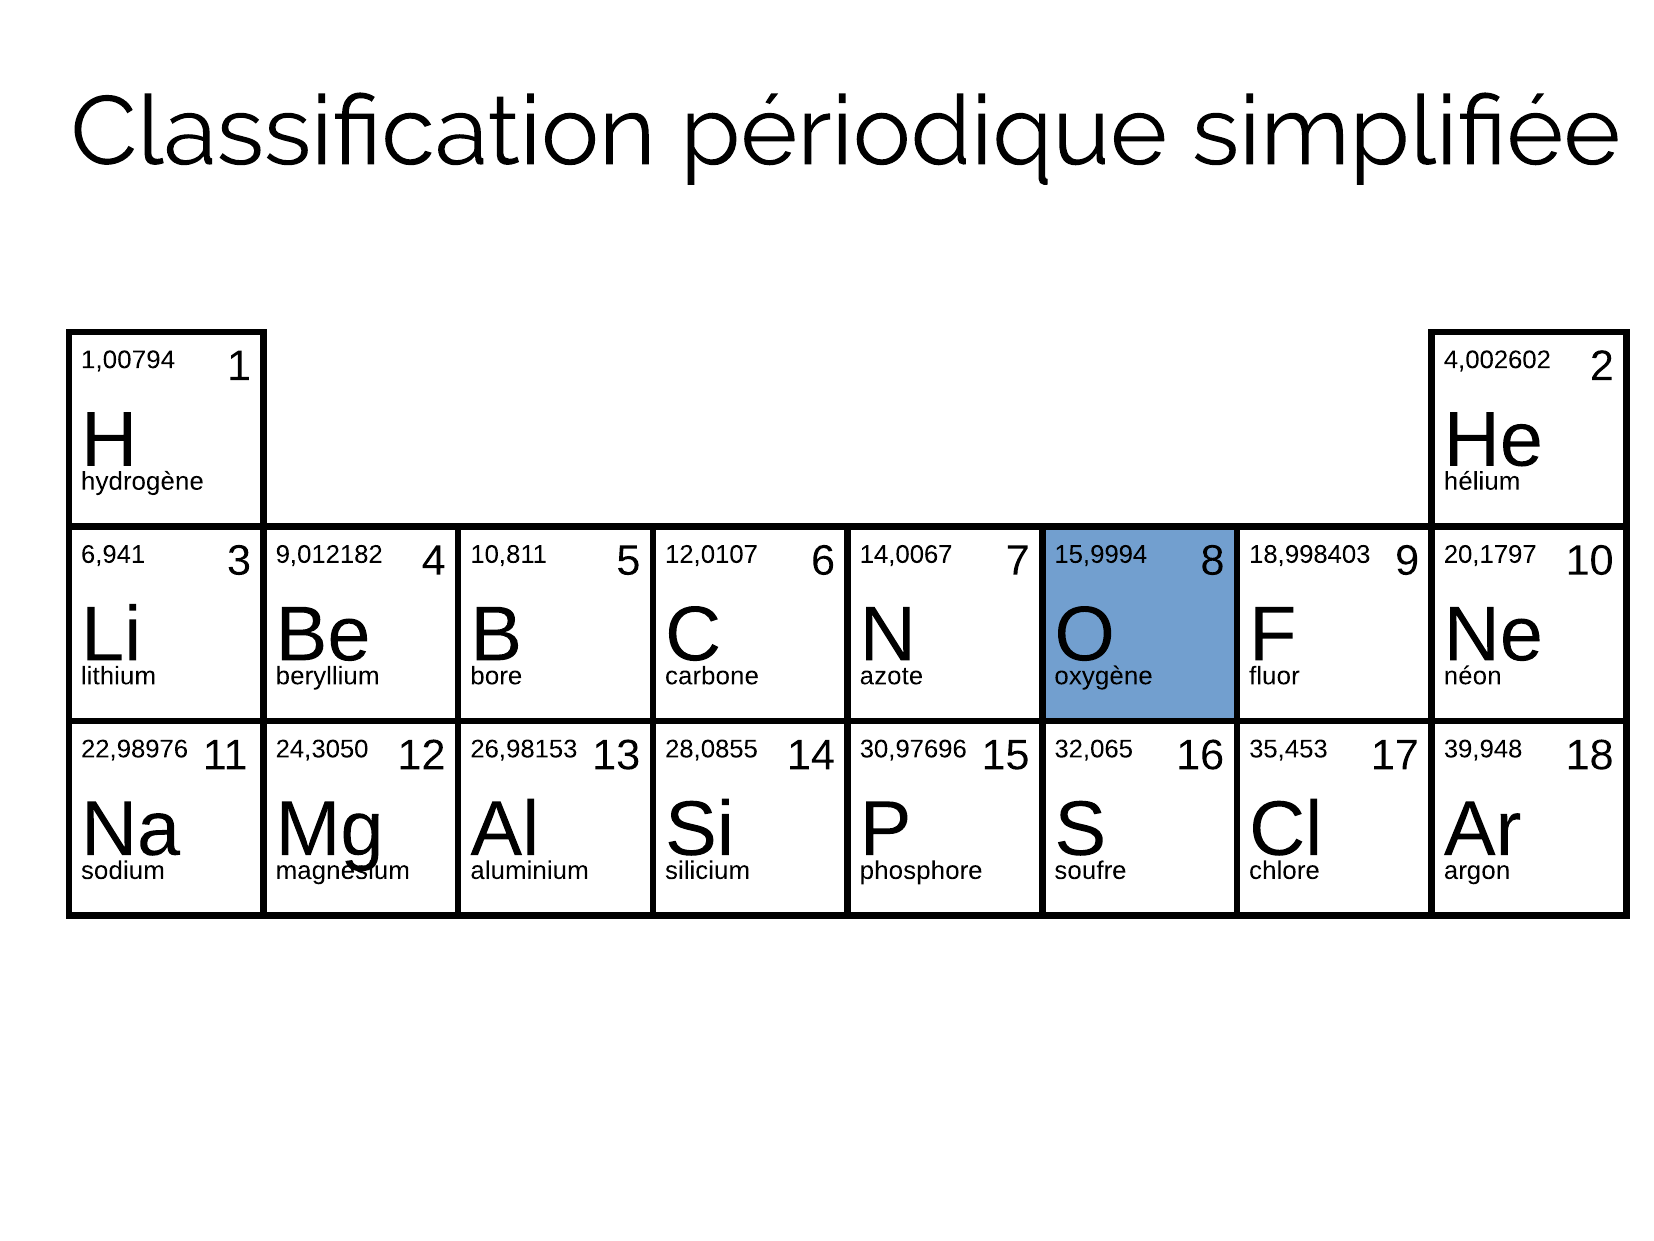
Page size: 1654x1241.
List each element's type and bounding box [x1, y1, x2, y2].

text_box [461, 530, 650, 718]
text_box [656, 530, 844, 718]
text_box [1267, 112, 1344, 165]
text_box [144, 93, 164, 165]
text_box [267, 530, 455, 718]
text_box [838, 113, 846, 165]
text_box [461, 724, 650, 912]
text_box [527, 93, 534, 104]
text_box [1046, 530, 1234, 718]
text_box [219, 112, 261, 166]
text_box [318, 113, 326, 165]
text_box [978, 93, 986, 104]
text_box [1435, 335, 1623, 523]
text_box [438, 112, 484, 166]
text_box [1460, 92, 1500, 165]
text_box [72, 530, 260, 718]
text_box [744, 112, 795, 166]
text_box [1417, 93, 1437, 165]
text_box [74, 94, 135, 165]
text_box [656, 724, 844, 912]
text_box [996, 112, 1048, 185]
text_box [978, 113, 986, 165]
text_box [1113, 112, 1165, 166]
text_box [687, 112, 737, 185]
text_box [851, 724, 1039, 912]
text_box [856, 112, 907, 166]
text_box [1246, 93, 1254, 104]
text_box [1531, 93, 1545, 105]
text_box [1443, 113, 1451, 165]
text_box [544, 112, 596, 166]
text_box [1240, 530, 1428, 718]
text_box [1246, 113, 1254, 165]
text_box [1059, 113, 1105, 166]
text_box [804, 113, 831, 165]
text_box [914, 93, 966, 166]
text_box [527, 113, 534, 165]
text_box [1240, 724, 1428, 912]
text_box [606, 112, 649, 165]
text_box [267, 724, 455, 912]
text_box [1443, 93, 1451, 104]
text_box [1435, 530, 1623, 718]
text_box [335, 92, 375, 165]
text_box [166, 112, 213, 166]
text_box [266, 112, 308, 166]
text_box [1194, 112, 1236, 166]
text_box [1046, 724, 1234, 912]
text_box [851, 530, 1039, 718]
text_box [765, 93, 779, 105]
text_box [72, 335, 260, 523]
text_box [318, 93, 326, 104]
text_box [72, 724, 260, 912]
text_box [385, 112, 432, 166]
text_box [838, 93, 846, 104]
text_box [1356, 112, 1406, 185]
text_box [1510, 112, 1561, 166]
text_box [1435, 724, 1623, 912]
text_box [1567, 112, 1618, 166]
text_box [489, 96, 520, 165]
